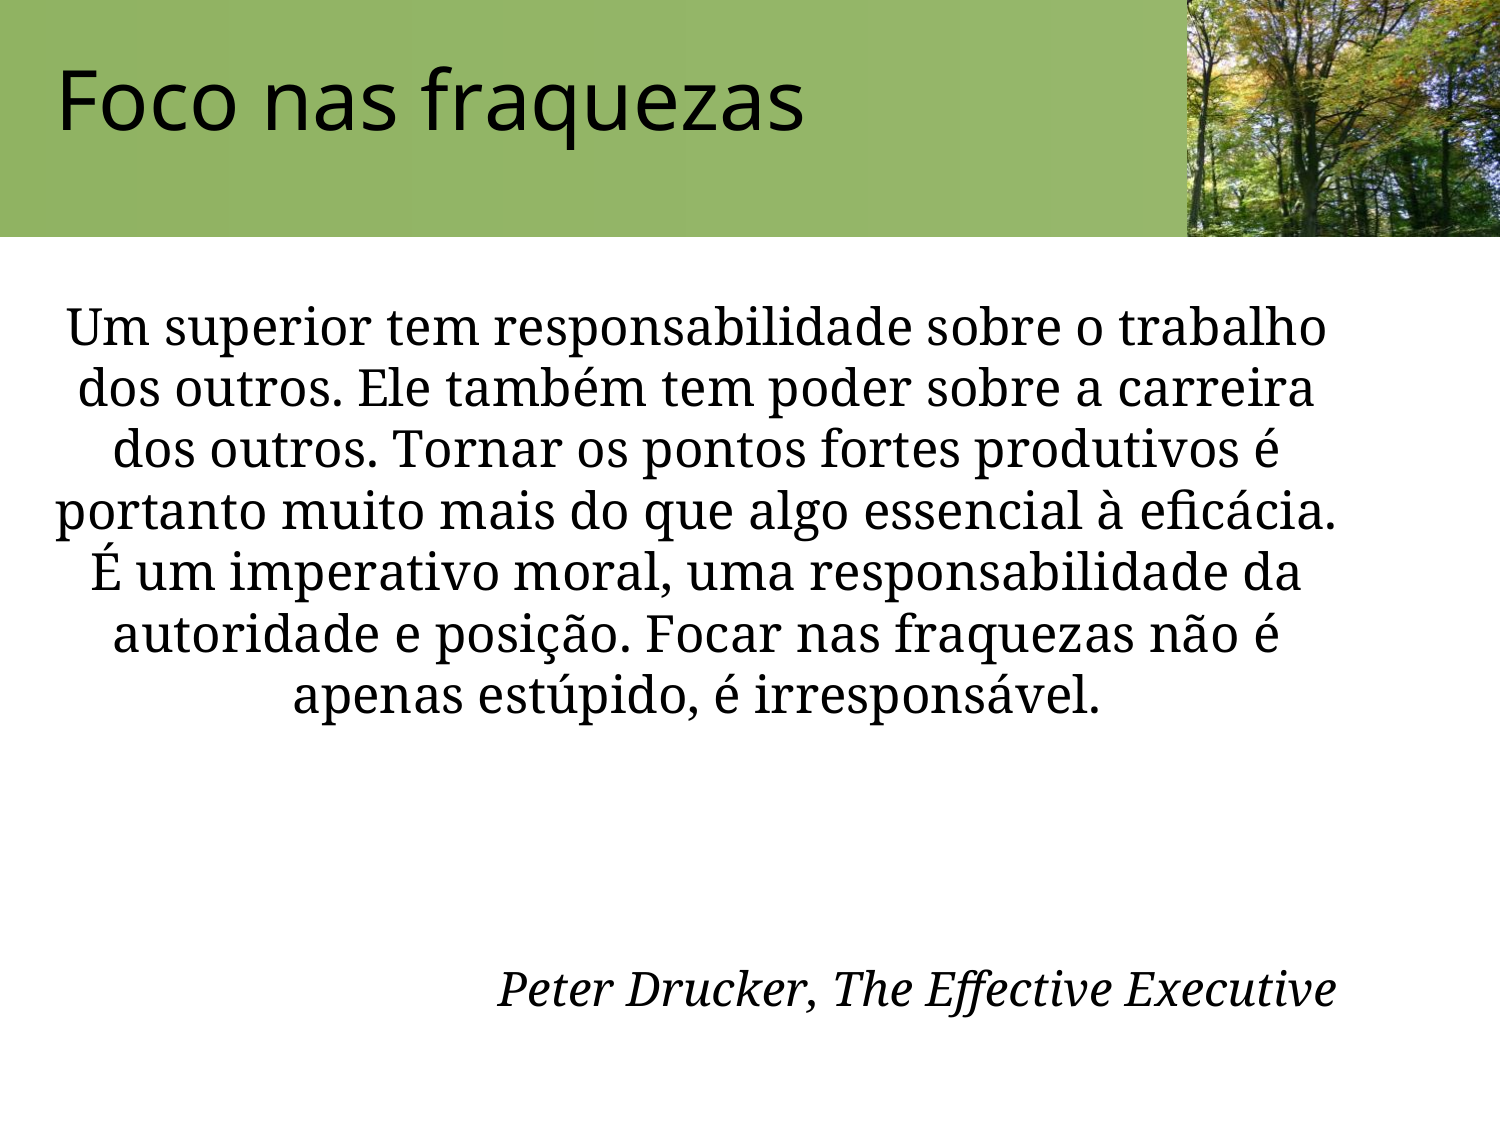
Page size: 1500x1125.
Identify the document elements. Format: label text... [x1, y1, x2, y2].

list Um superior tem responsabilidade sobre o trabalho dos outros. Ele também tem poder sobre a carreira dos outros. Tornar os pontos fortes produtivos é portanto muito mais do que algo essencial à eficácia. É um imperativo moral, uma responsabilidade da autoridade e posição. Focar nas fraquezas não é apenas estúpido, é irresponsável. Peter Drucker, The Effective Executive [41, 286, 1392, 1029]
picture [1187, 0, 1500, 237]
title Foco nas fraquezas [41, 21, 1164, 173]
